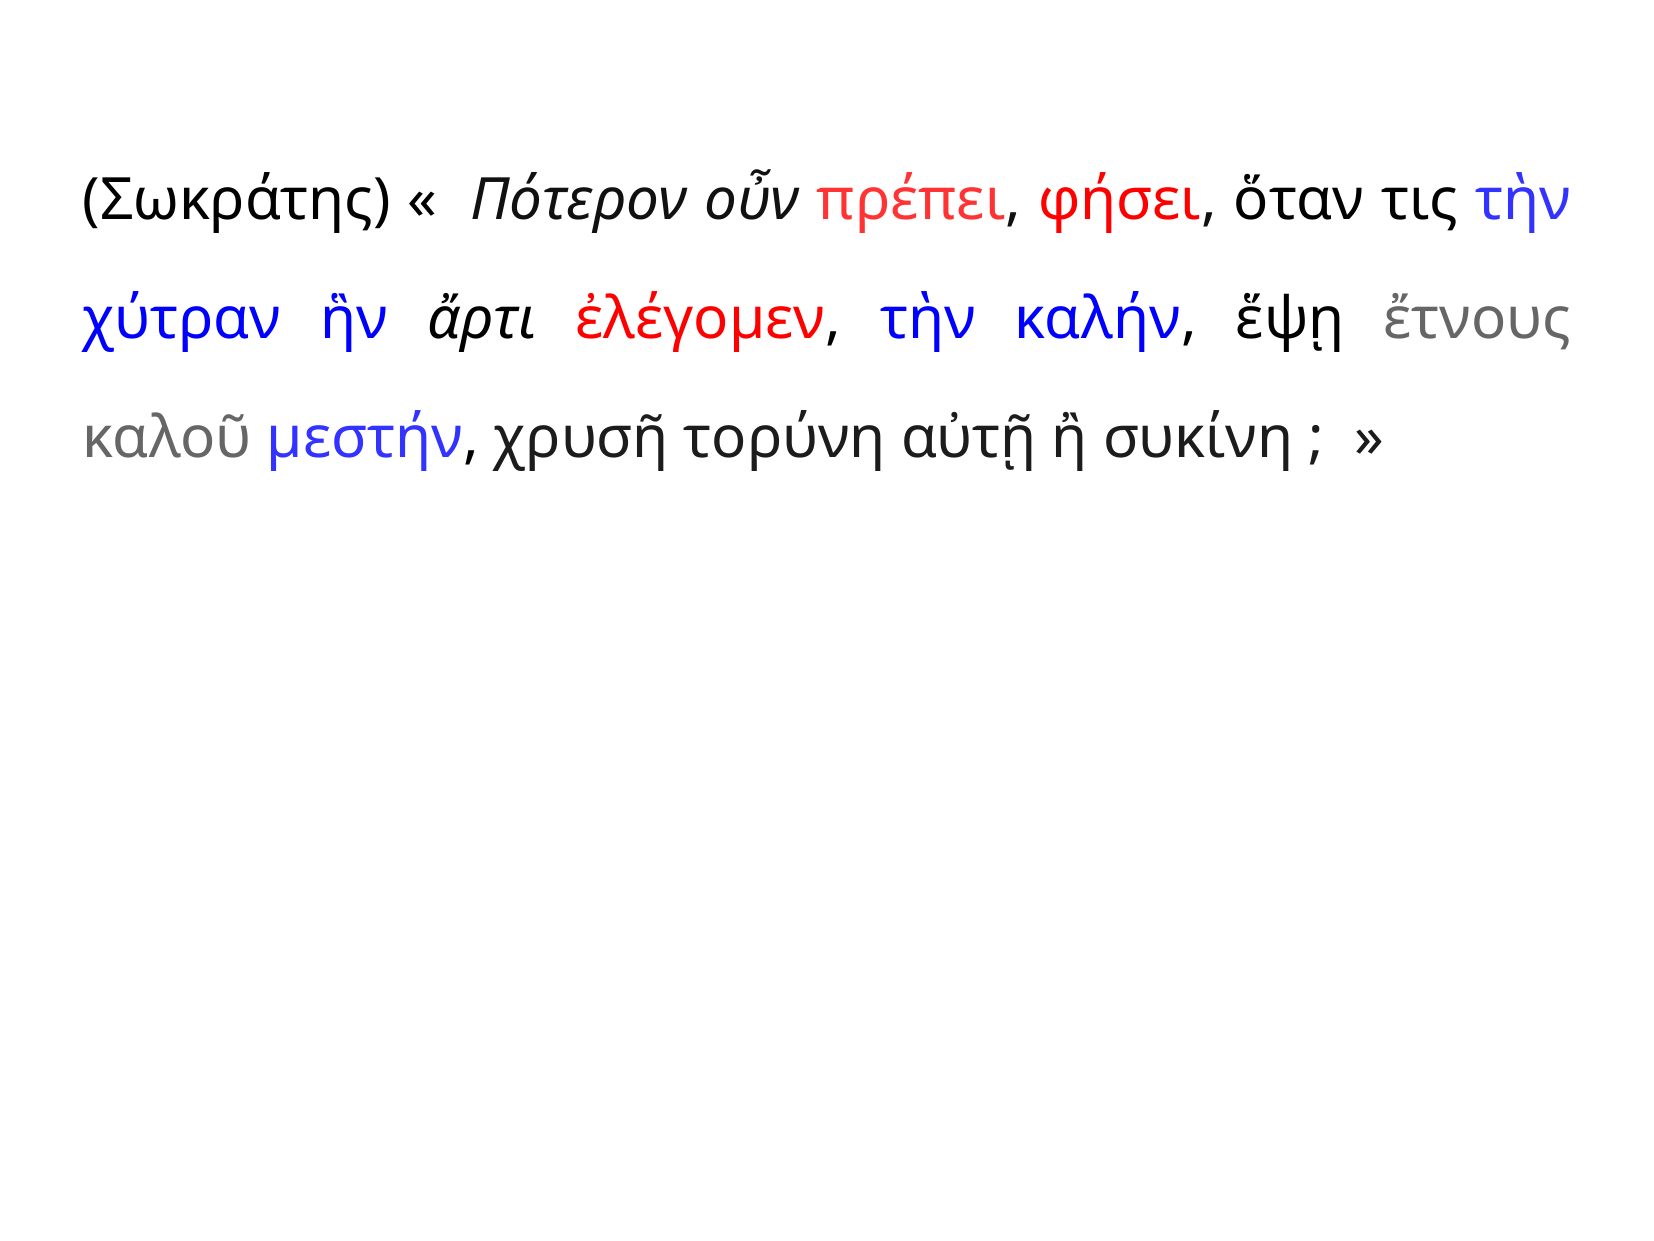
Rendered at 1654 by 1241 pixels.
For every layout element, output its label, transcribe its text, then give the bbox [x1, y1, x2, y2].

list (Σωκράτης) « Πότερον οὖν πρέπει, φήσει, ὅταν τις τὴν χύτραν ἣν ἄρτι ἐλέγομεν, τὴν καλήν, ἕψῃ ἔτνους καλοῦ μεστήν, χρυσῆ τορύνη αὐτῇ ἢ συκίνη ; » [82, 118, 1571, 1241]
